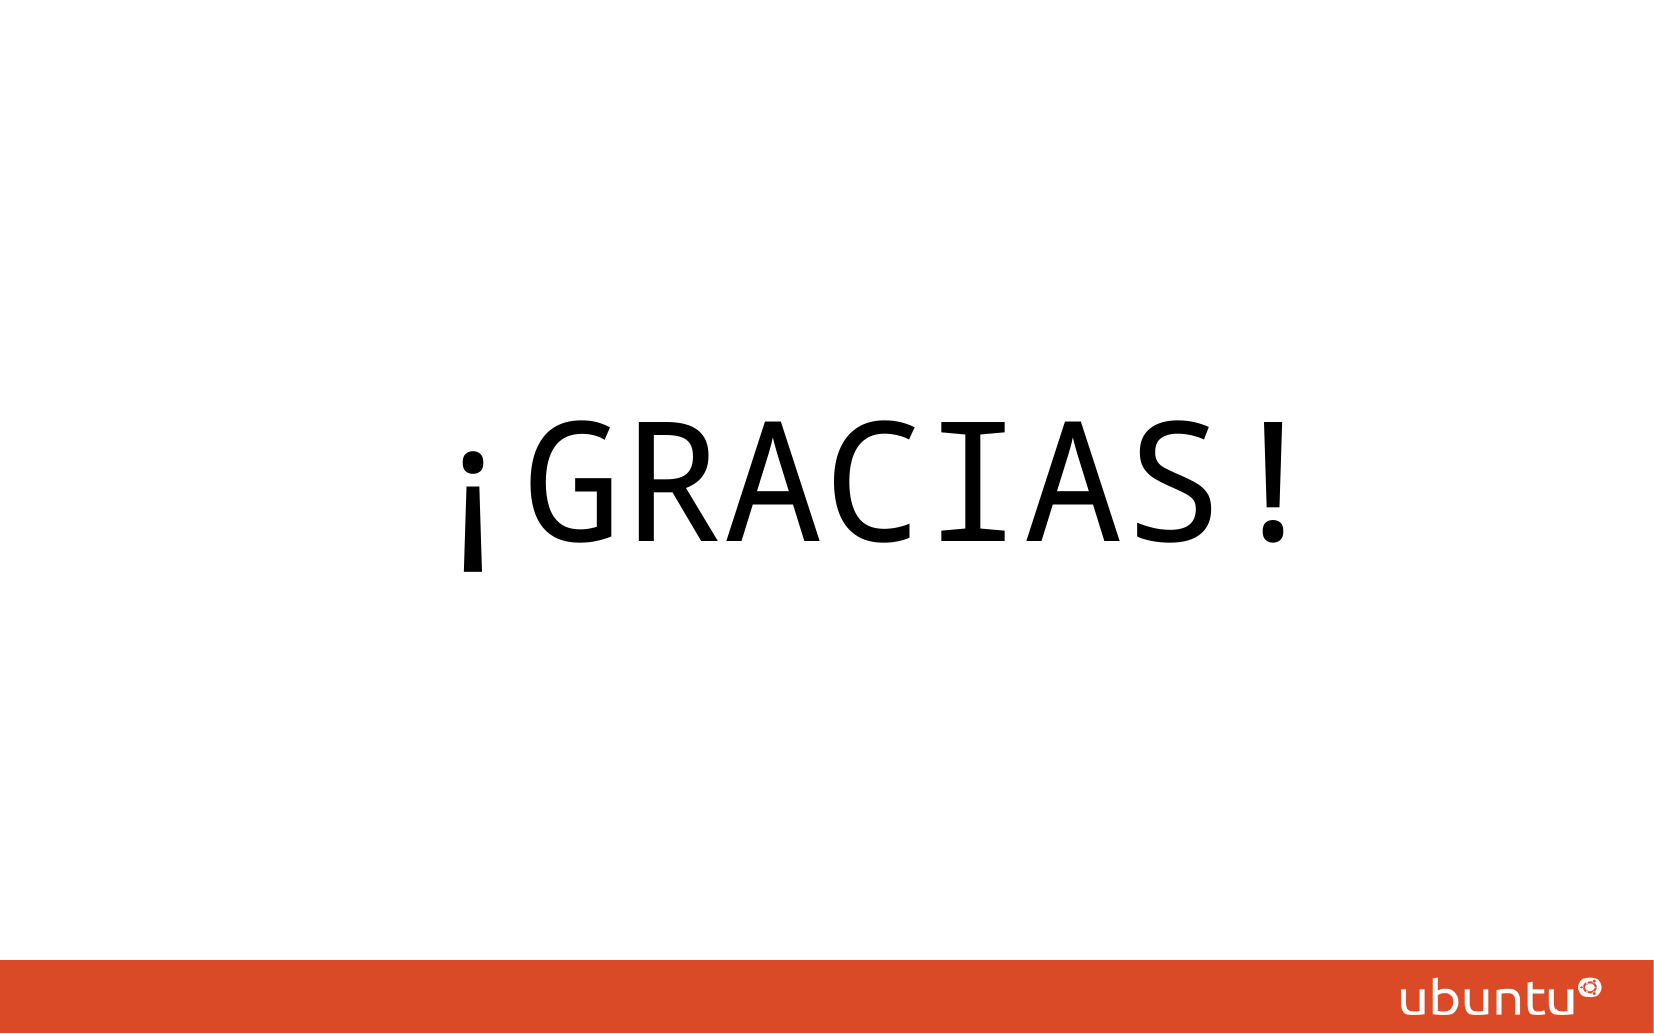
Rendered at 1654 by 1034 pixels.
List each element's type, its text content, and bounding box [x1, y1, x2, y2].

picture [0, 960, 1654, 1033]
text_box ¡GRACIAS! [409, 356, 1191, 539]
